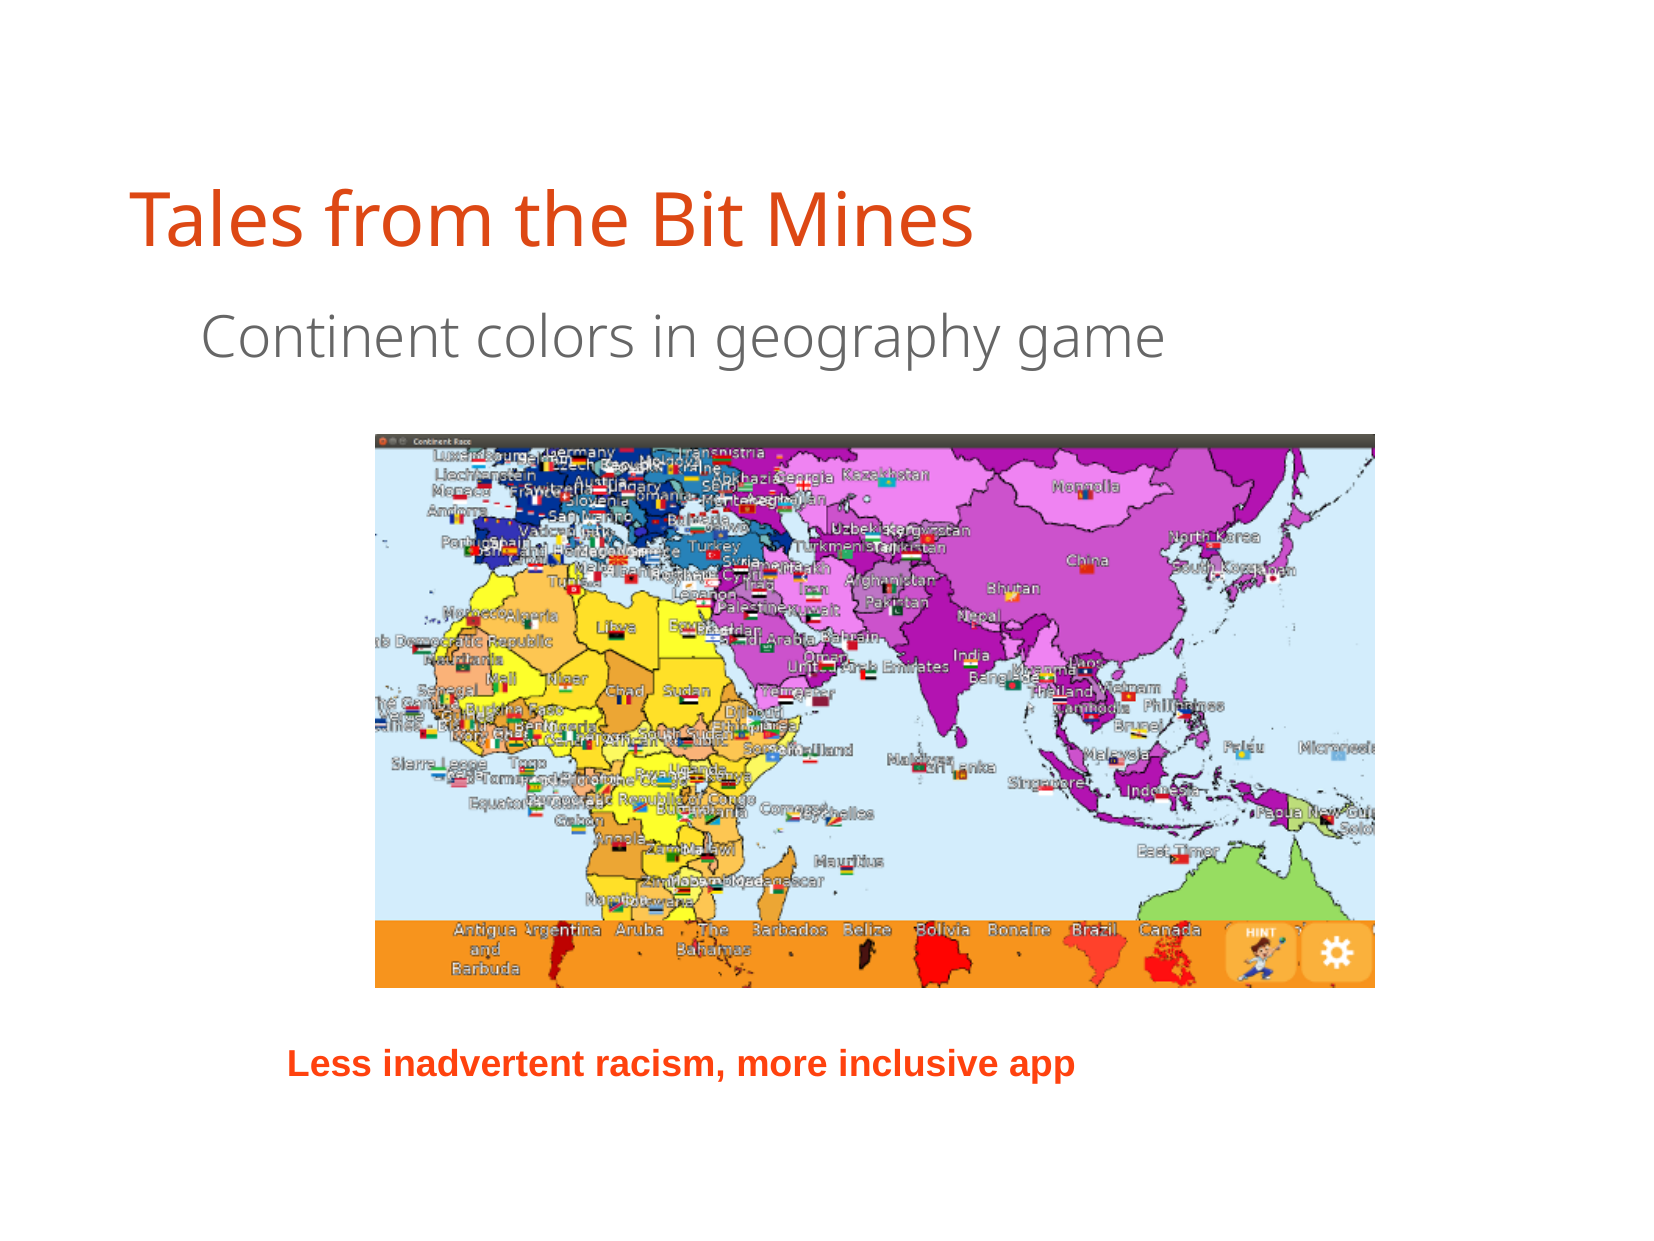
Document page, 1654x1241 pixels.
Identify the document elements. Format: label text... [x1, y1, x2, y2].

title Tales from the Bit Mines [129, 153, 1518, 281]
picture [375, 434, 1375, 989]
list Continent colors in geography game [129, 295, 1518, 1010]
text_box Less inadvertent racism, more inclusive app [272, 1034, 1102, 1092]
